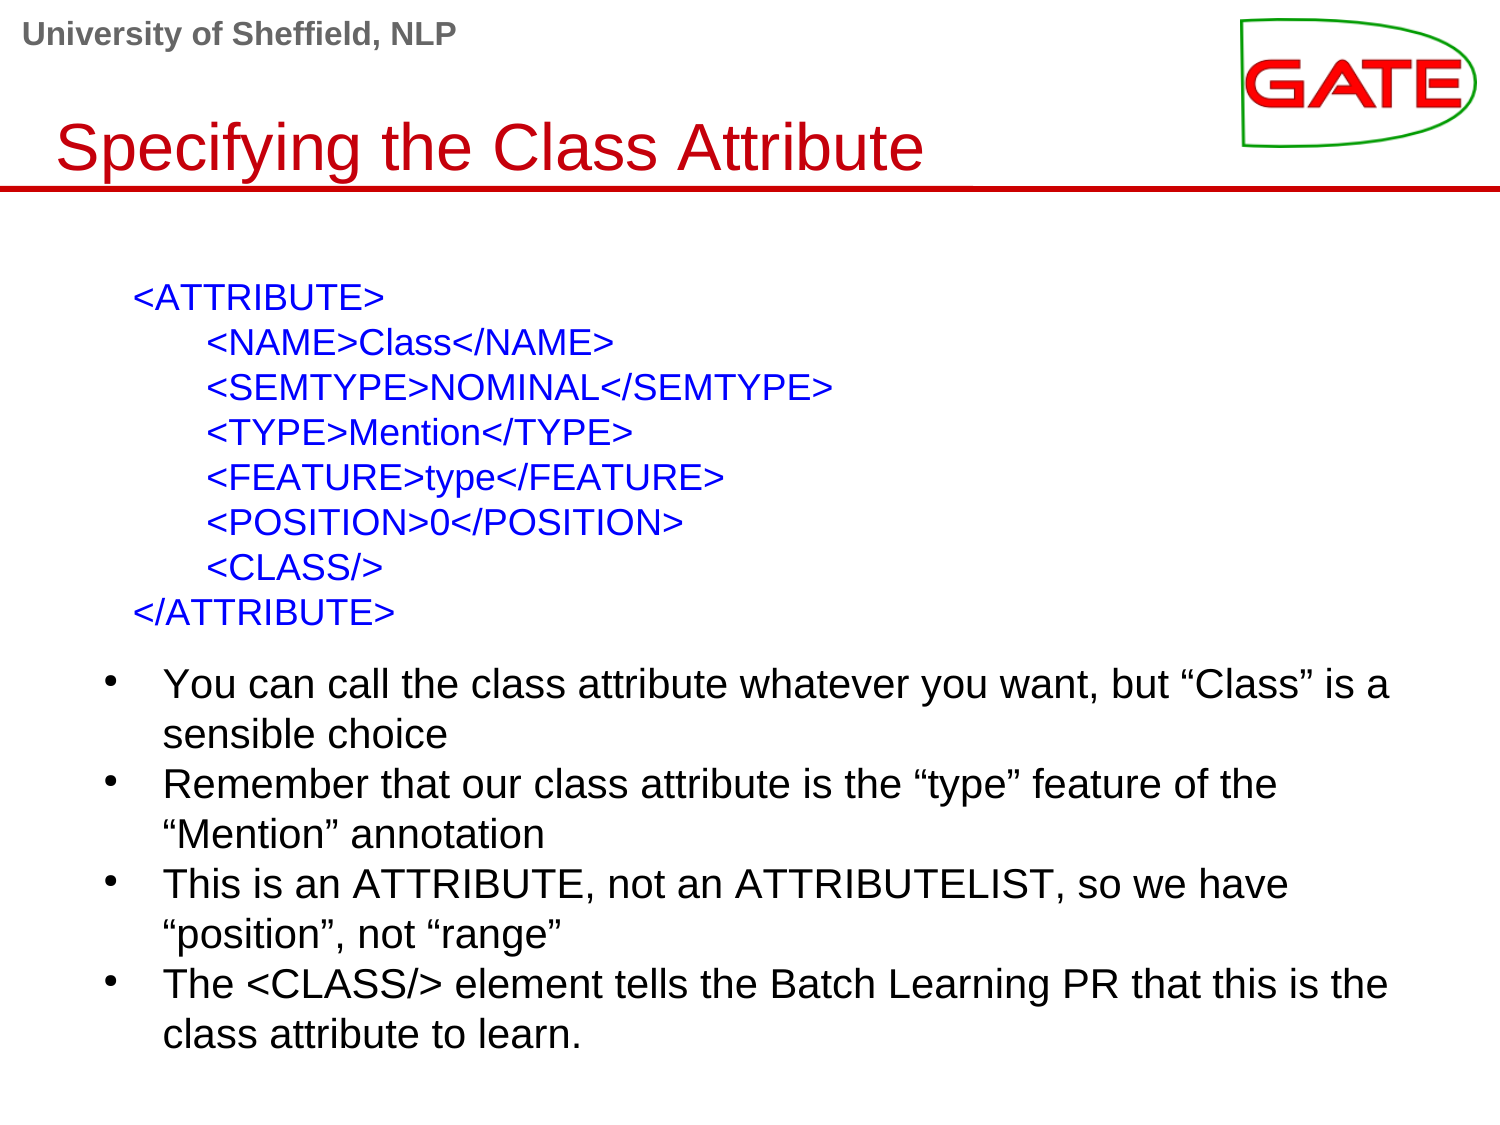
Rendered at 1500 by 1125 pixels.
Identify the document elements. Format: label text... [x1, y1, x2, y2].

text_box <ATTRIBUTE> <NAME>Class</NAME> <SEMTYPE>NOMINAL</SEMTYPE> <TYPE>Mention</TYPE> <FEATURE>type</FEATURE> <POSITION>0</POSITION> <CLASS/> </ATTRIBUTE> [118, 265, 916, 649]
title Specifying the Class Attribute [41, 37, 1391, 254]
text_box You can call the class attribute whatever you want, but “Class” is a sensible choice Remember that our class attribute is the “type” feature of the “Mention” annotation This is an ATTRIBUTE, not an ATTRIBUTELIST, so we have “position”, not “range” The <CLASS/> element tells the Batch Learning PR that this is the class attribute to learn. [88, 649, 1447, 1094]
picture [1240, 18, 1477, 148]
